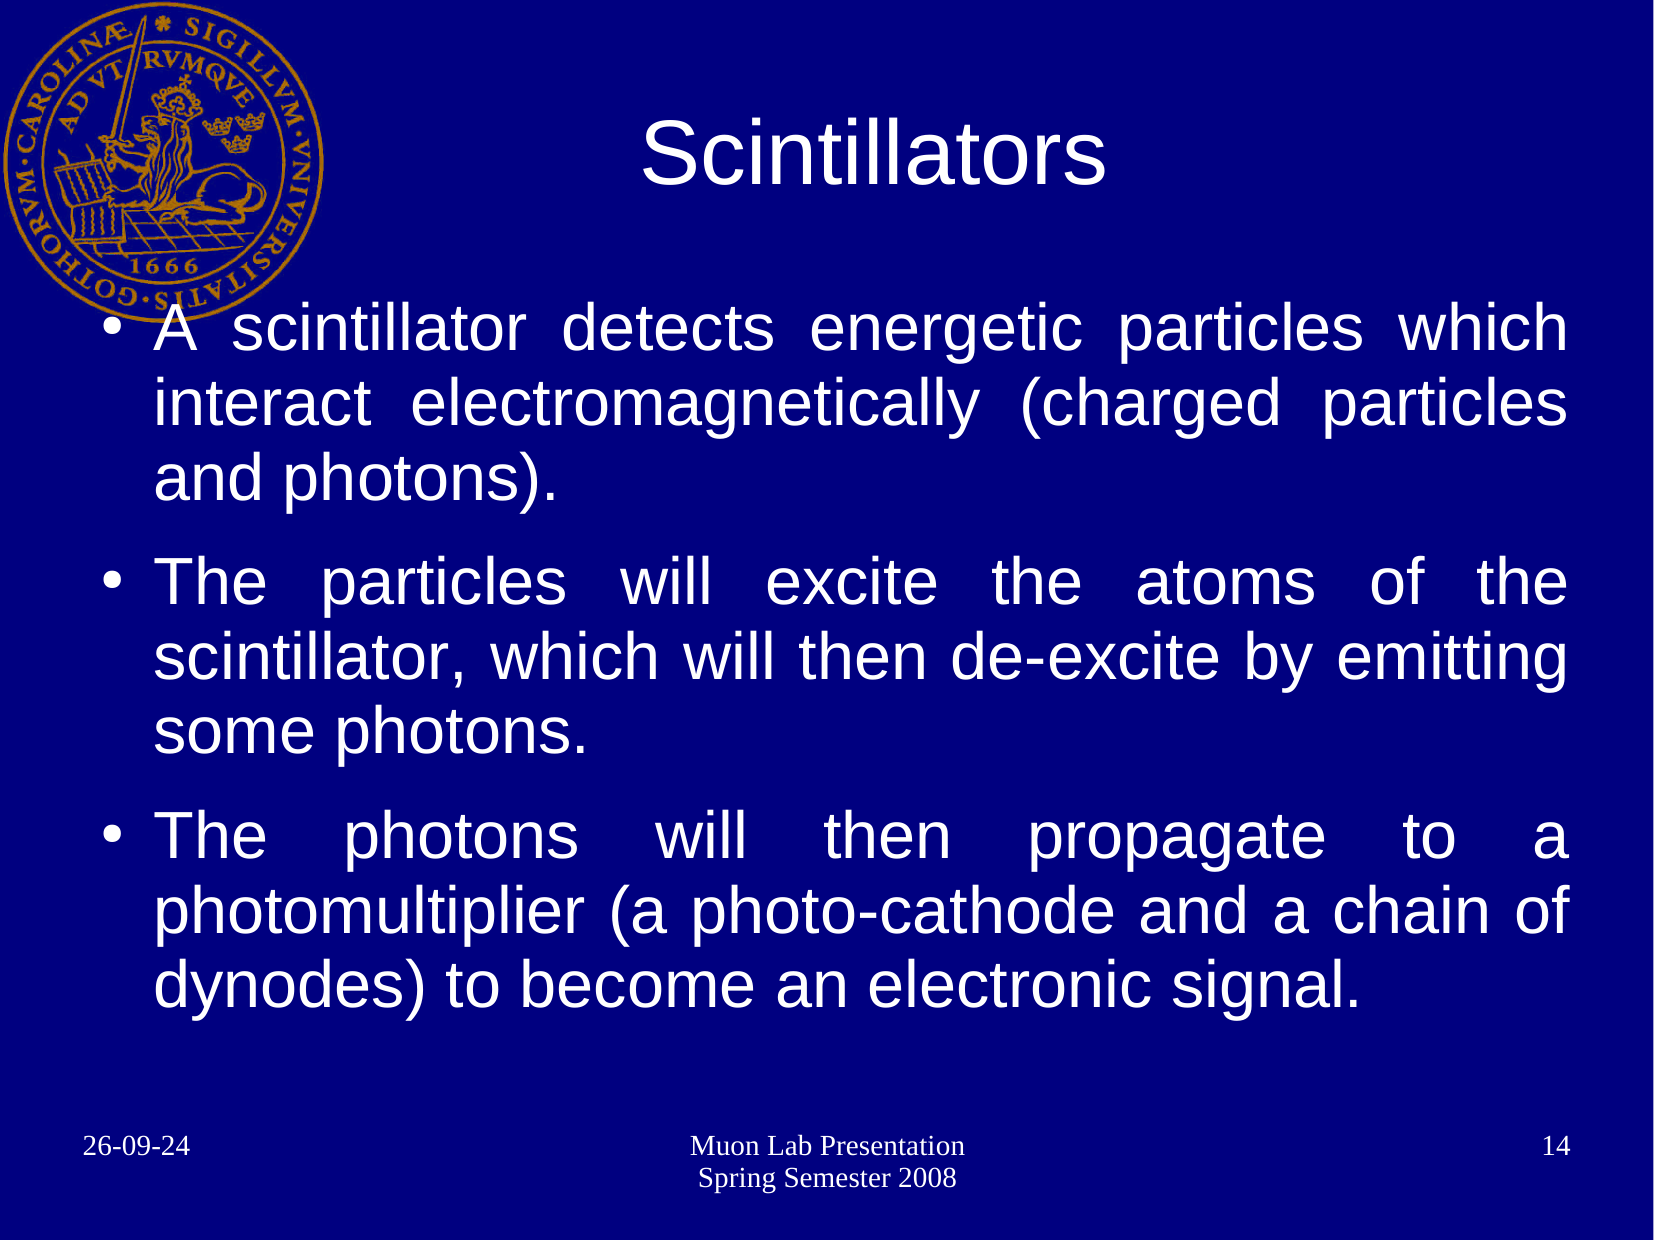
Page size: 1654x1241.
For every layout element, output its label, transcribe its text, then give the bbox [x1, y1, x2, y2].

title Scintillators [177, 56, 1571, 250]
picture [0, 0, 325, 325]
list A scintillator detects energetic particles which interact electromagnetically (charged particles and photons). The particles will excite the atoms of the scintillator, which will then de-excite by emitting some photons. The photons will then propagate to a photomultiplier (a photo-cathode and a chain of dynodes) to become an electronic signal. [82, 290, 1571, 1094]
